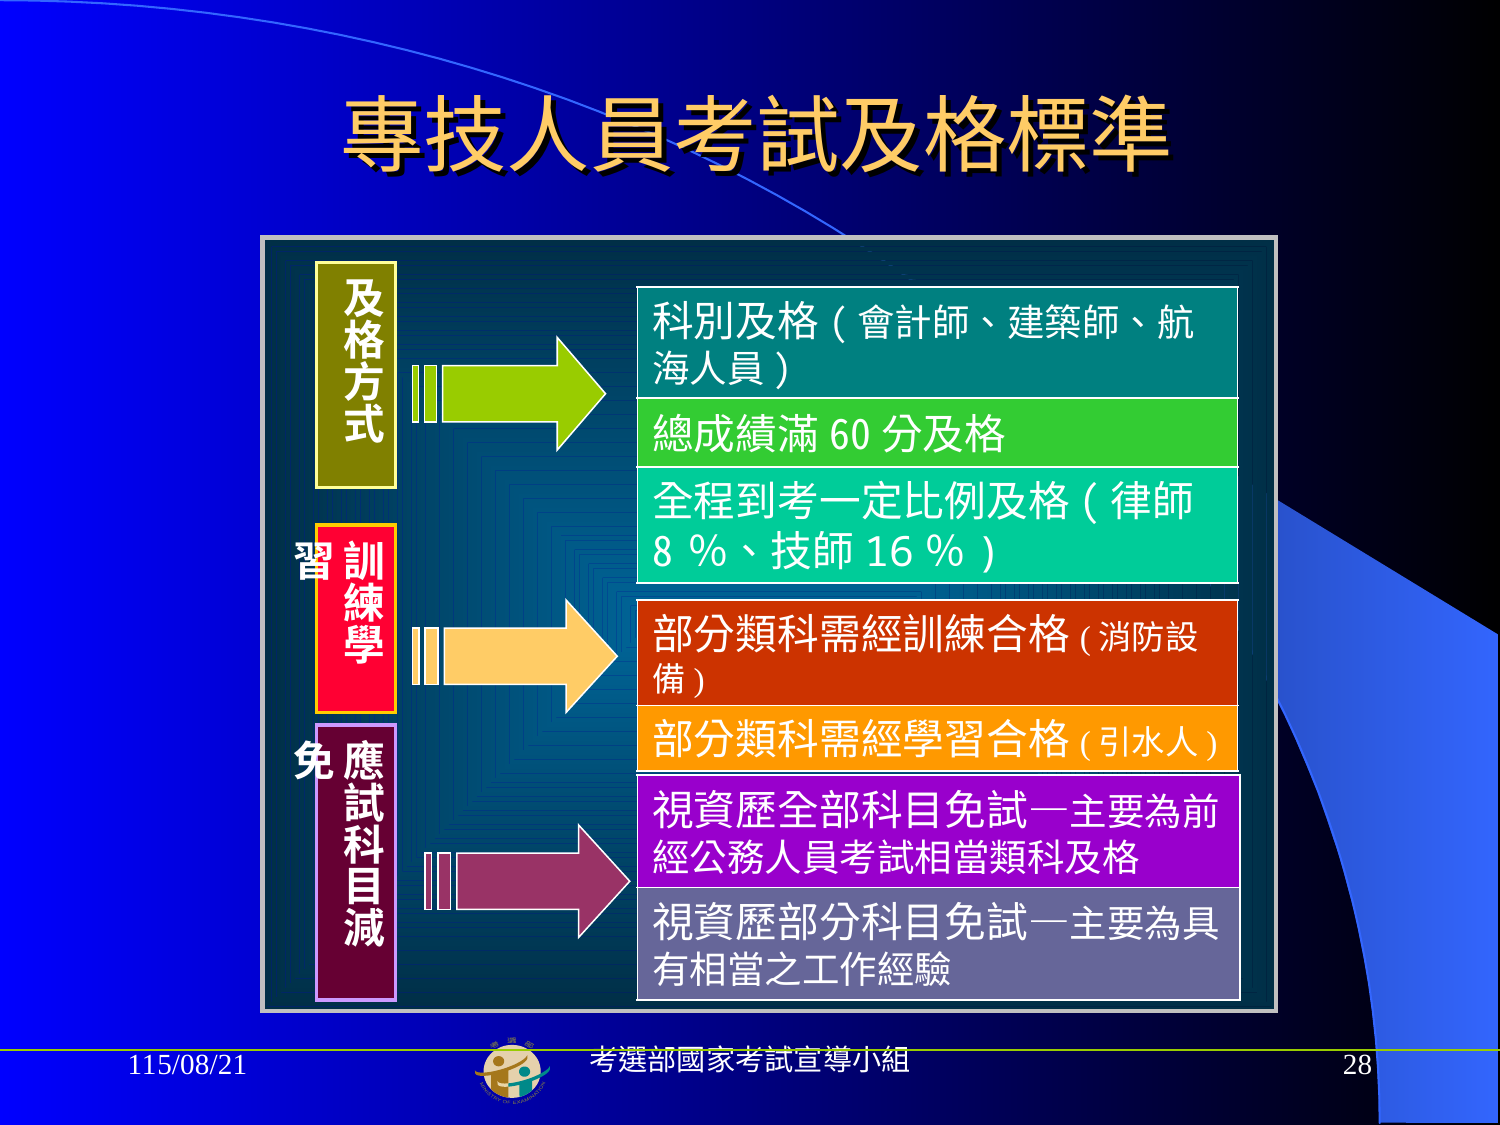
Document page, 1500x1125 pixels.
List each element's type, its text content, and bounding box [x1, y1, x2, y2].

table_cell 視資歷部分科目免試—主要為具有相當之工作經驗 [638, 888, 1239, 999]
text_box [262, 237, 1276, 1012]
title 專技人員考試及格標準 [99, 74, 1414, 191]
table_header 科別及格(會計師、建築師、航海人員) [638, 288, 1237, 397]
table_cell 總成績滿60分及格 [638, 399, 1237, 466]
table_header 部分類科需經訓練合格(消防設備) [638, 601, 1237, 705]
table_header 視資歷全部科目免試—主要為前經公務人員考試相當類科及格 [638, 776, 1239, 887]
text_box 應試科目減免 [316, 725, 396, 1001]
table_cell 部分類科需經學習合格(引水人) [638, 706, 1237, 770]
table_cell 全程到考一定比例及格(律師8％、技師16％) [638, 468, 1237, 582]
text_box 訓練學習 [316, 524, 396, 713]
text_box 及格方式 [316, 262, 396, 488]
